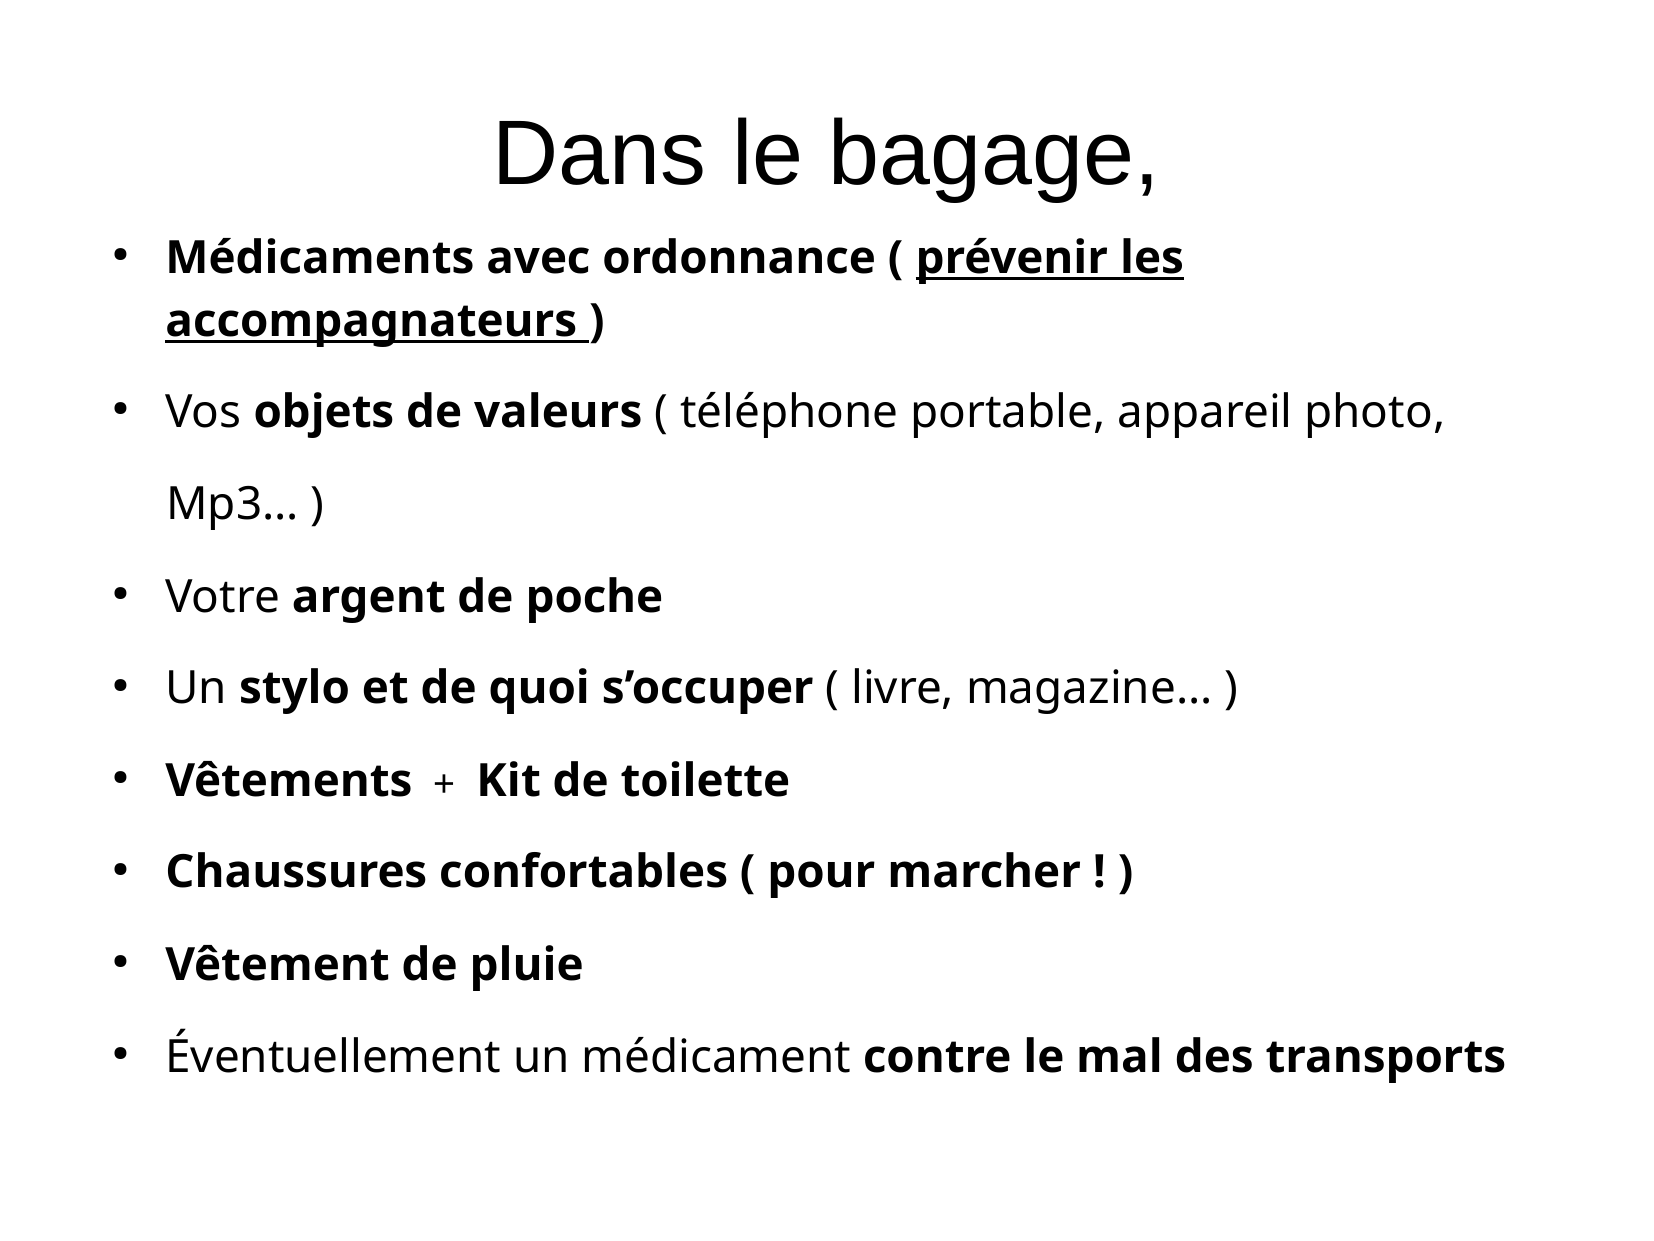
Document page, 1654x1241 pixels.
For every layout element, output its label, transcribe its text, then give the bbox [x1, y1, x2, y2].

title Dans le bagage, [82, 49, 1571, 257]
list Médicaments avec ordonnance ( prévenir les accompagnateurs ) Vos objets de valeurs ( téléphone portable, appareil photo, Mp3… ) Votre argent de poche Un stylo et de quoi s’occuper ( livre, magazine… ) Vêtements + Kit de toilette Chaussures confortables ( pour marcher ! ) Vêtement de pluie Éventuellement un médicament contre le mal des transports [94, 224, 1583, 1106]
